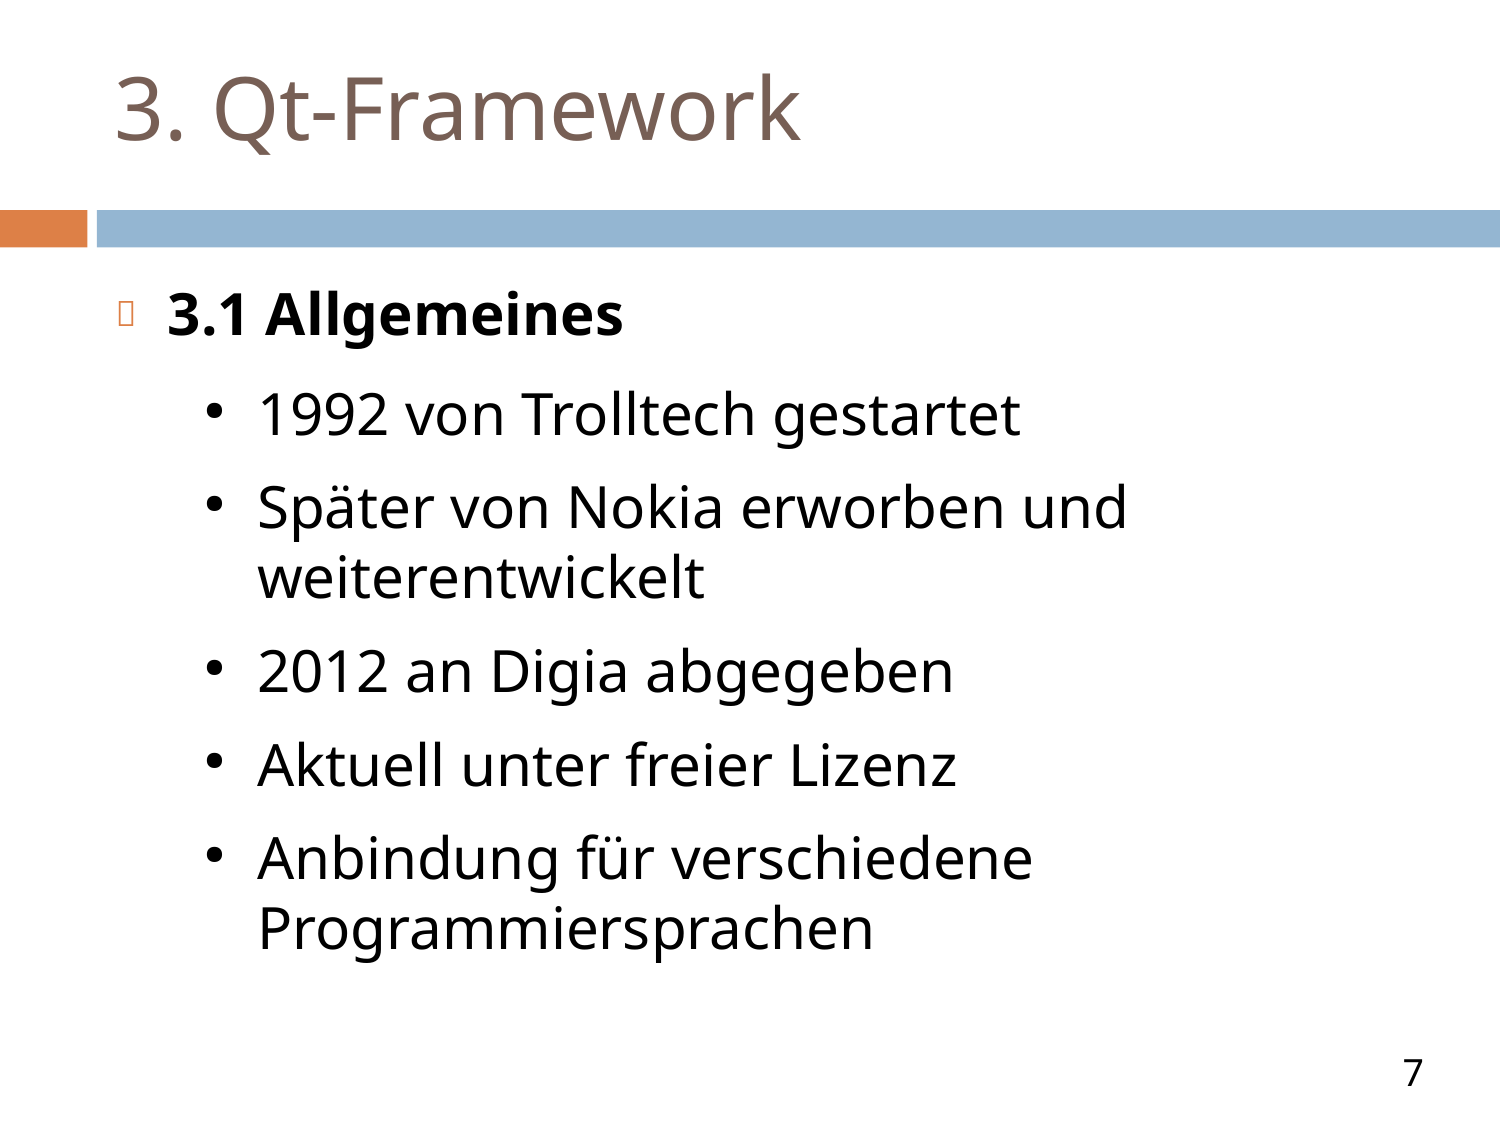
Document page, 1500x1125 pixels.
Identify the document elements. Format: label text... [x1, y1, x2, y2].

list 3.1 Allgemeines 1992 von Trolltech gestartet Später von Nokia erworben und weiterentwickelt 2012 an Digia abgegeben Aktuell unter freier Lizenz Anbindung für verschiedene Programmiersprachen [100, 262, 1438, 1005]
title 3. Qt-Framework [99, 37, 1477, 200]
